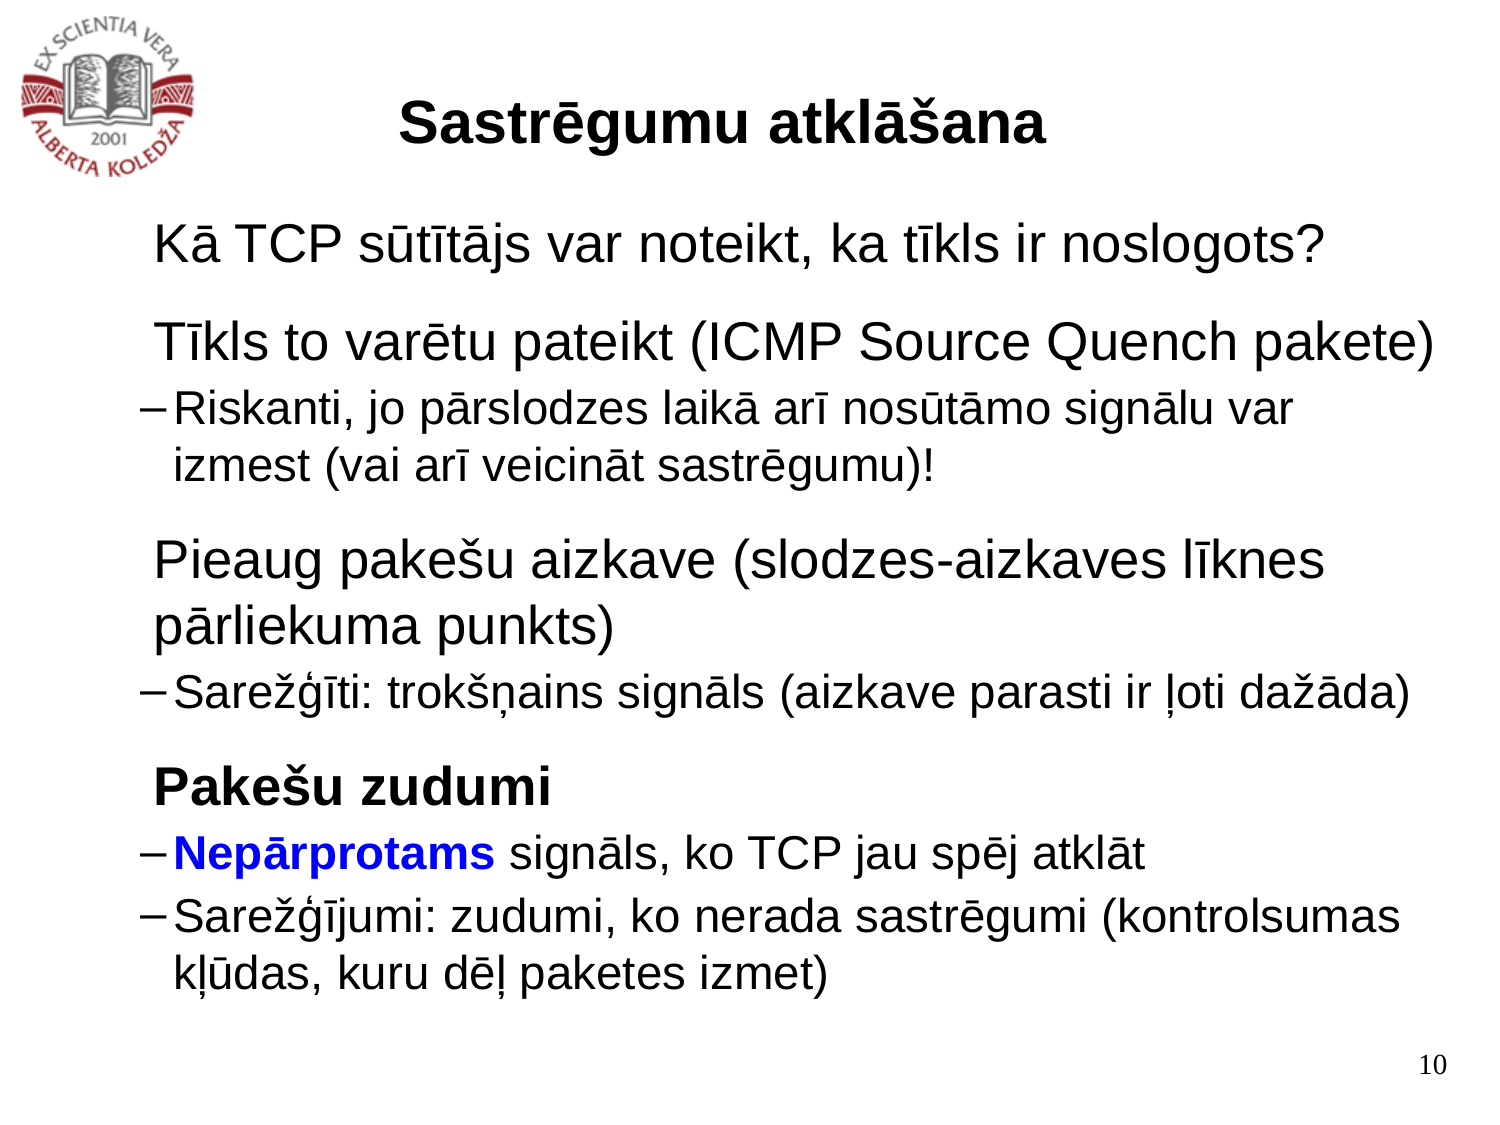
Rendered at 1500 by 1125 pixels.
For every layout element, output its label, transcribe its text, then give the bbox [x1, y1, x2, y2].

picture [21, 16, 194, 177]
title Sastrēgumu atklāšana [50, 62, 1374, 175]
list Kā TCP sūtītājs var noteikt, ka tīkls ir noslogots? Tīkls to varētu pateikt (ICMP Source Quench pakete) Riskanti, jo pārslodzes laikā arī nosūtāmo signālu var izmest (vai arī veicināt sastrēgumu)! Pieaug pakešu aizkave (slodzes-aizkaves līknes pārliekuma punkts) Sarežģīti: trokšņains signāls (aizkave parasti ir ļoti dažāda) Pakešu zudumi Nepārprotams signāls, ko TCP jau spēj atklāt Sarežģījumi: zudumi, ko nerada sastrēgumi (kontrolsumas kļūdas, kuru dēļ paketes izmet) [74, 200, 1463, 1101]
